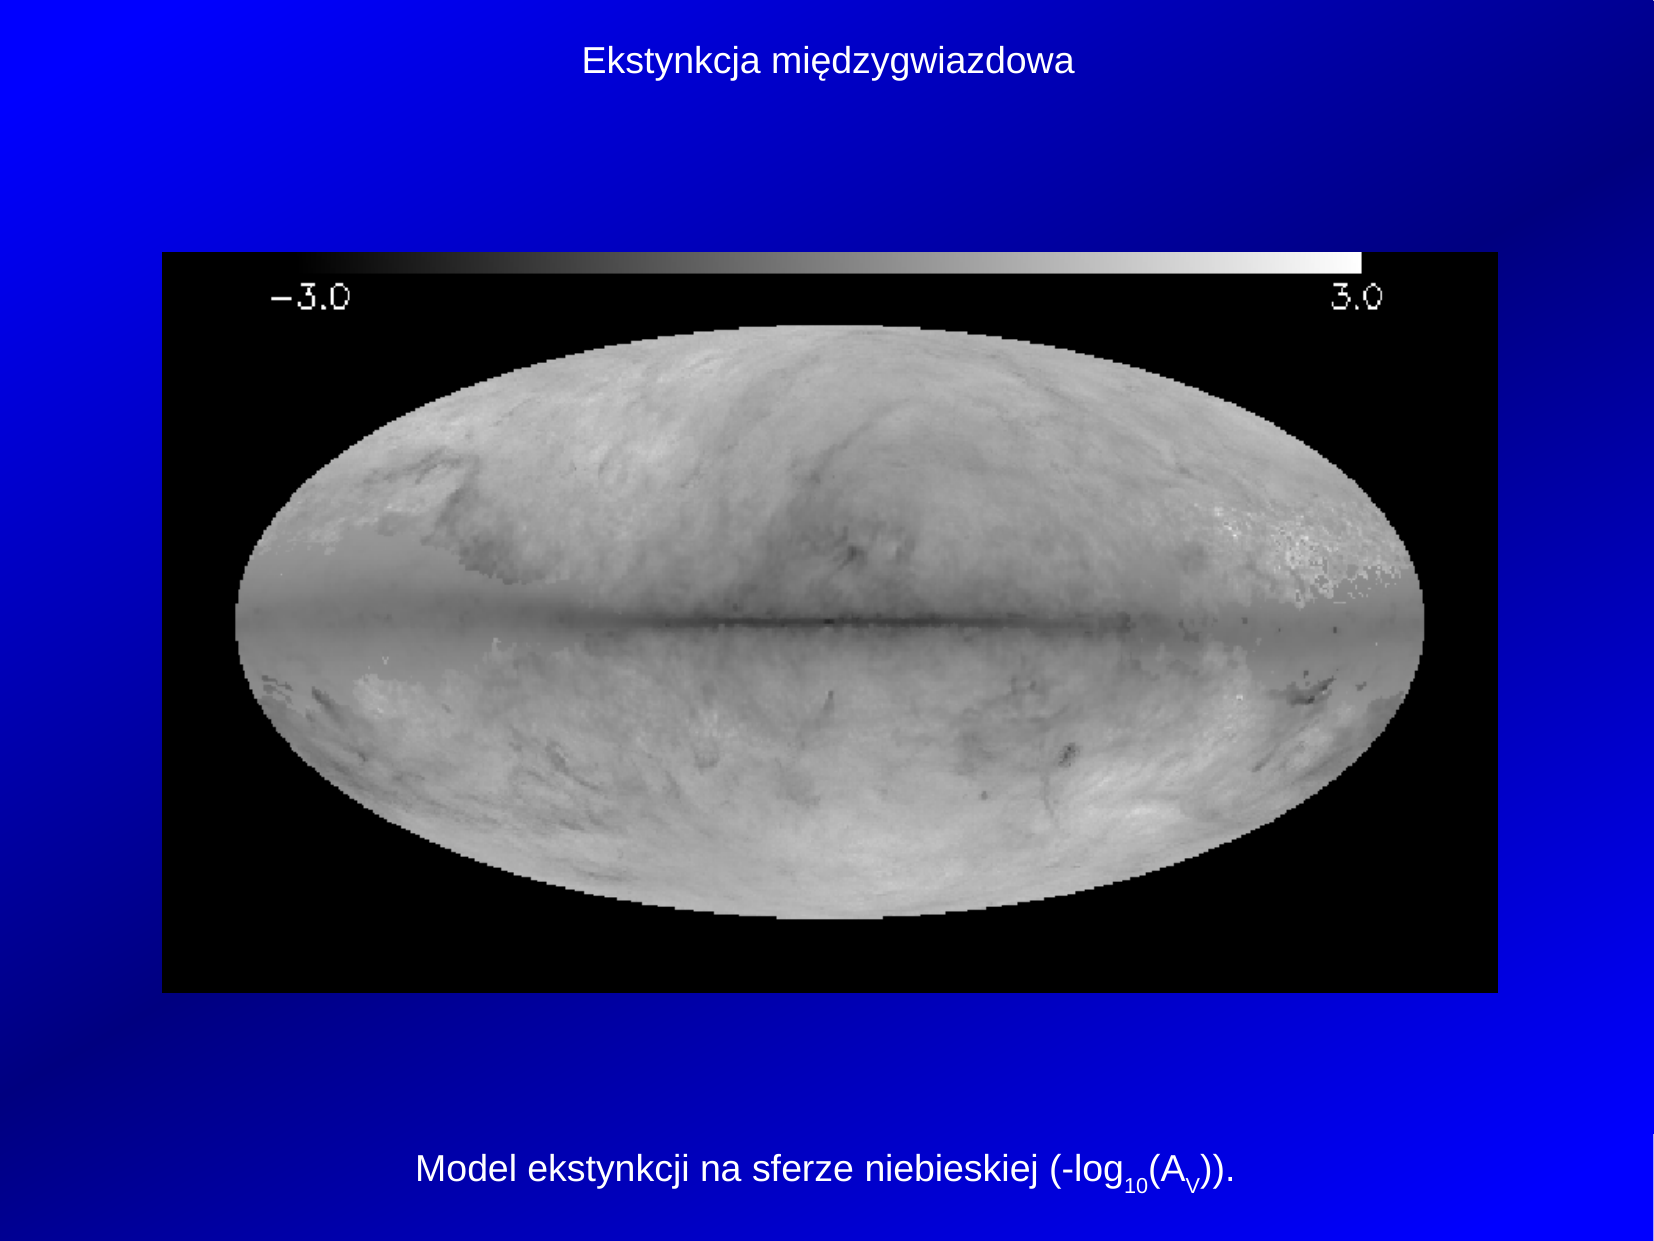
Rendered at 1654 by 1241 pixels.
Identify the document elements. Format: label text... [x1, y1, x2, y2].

text_box Ekstynkcja międzygwiazdowa [566, 31, 1090, 89]
text_box Model ekstynkcji na sferze niebieskiej (-log10(AV)). [400, 1139, 1251, 1206]
picture [162, 252, 1498, 993]
